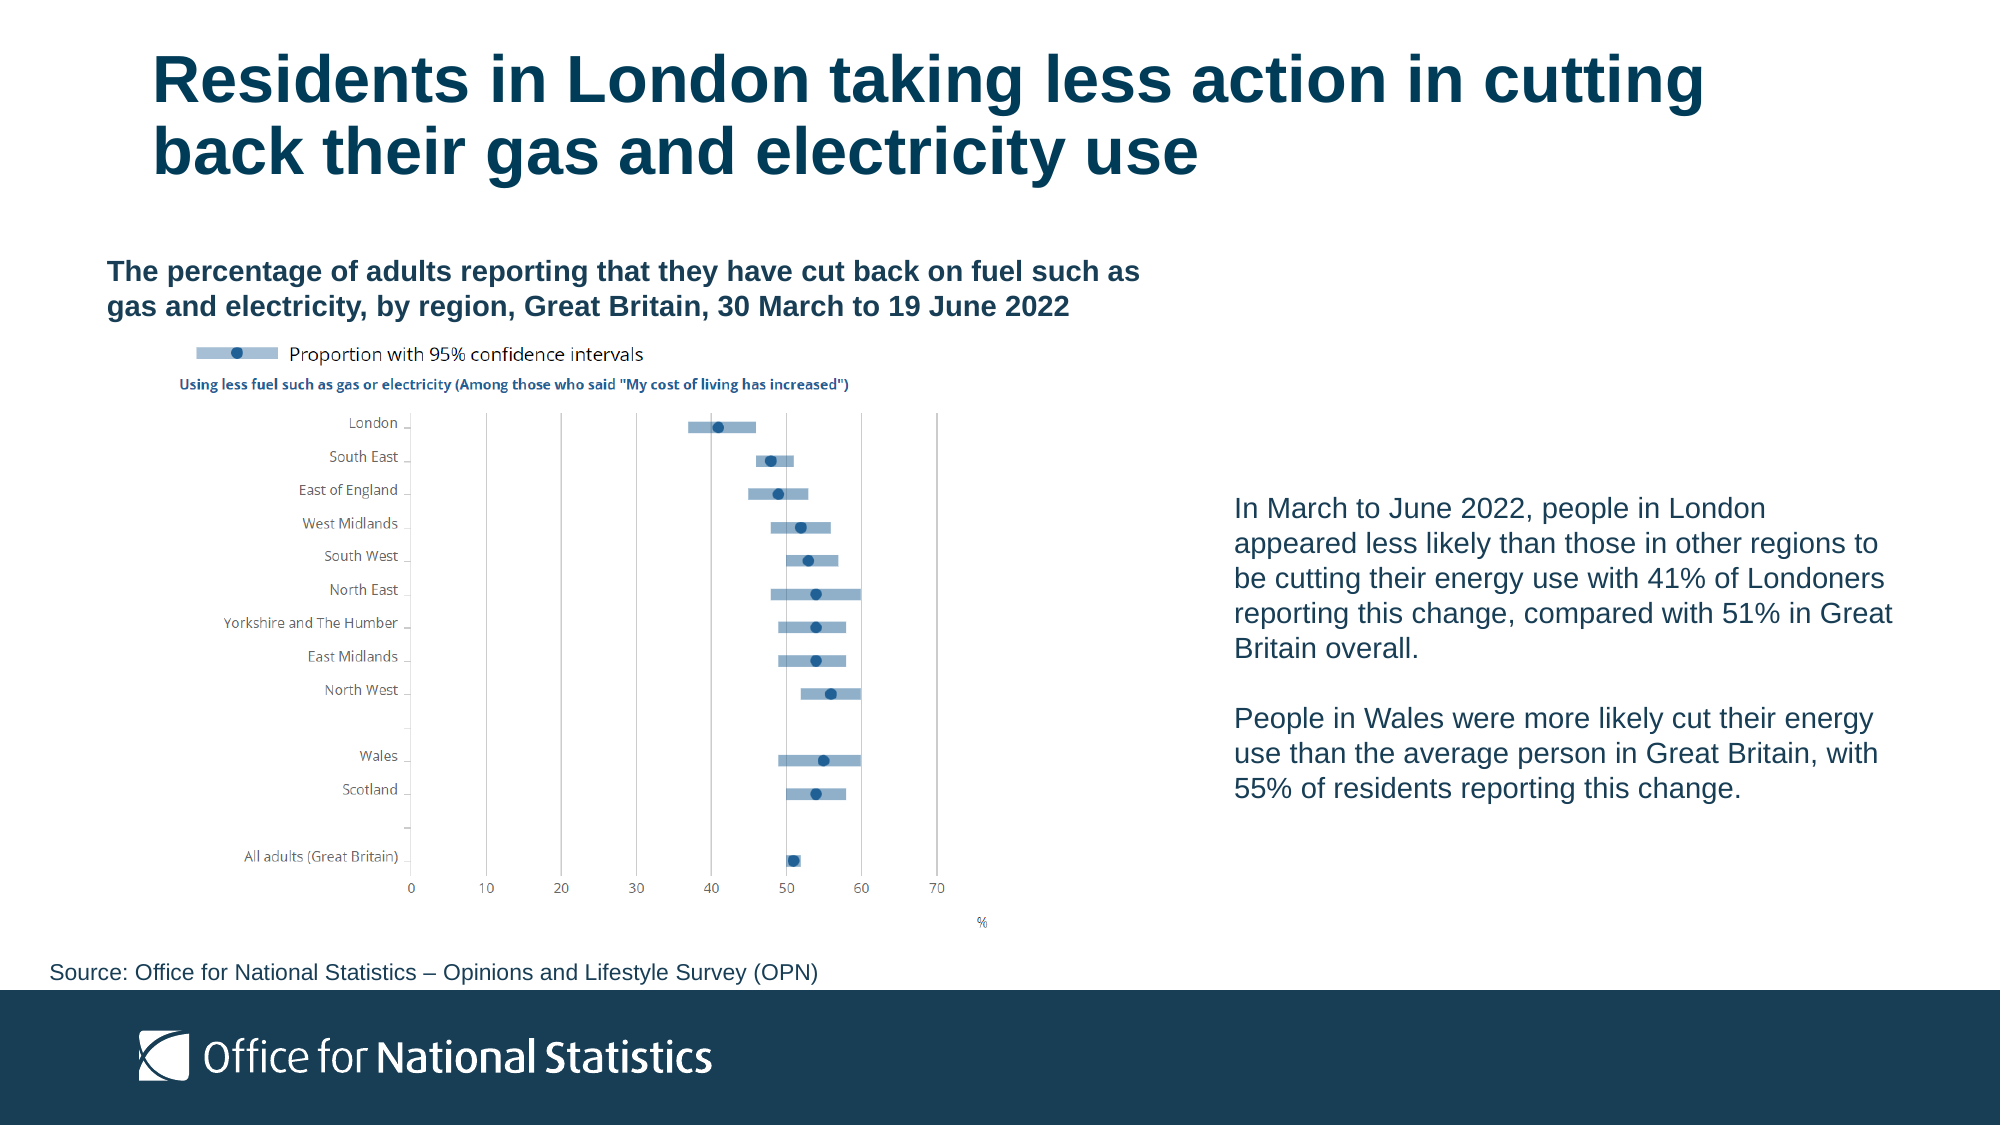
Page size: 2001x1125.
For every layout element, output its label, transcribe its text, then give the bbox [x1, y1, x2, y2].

text_box In March to June 2022, people in London appeared less likely than those in other regions to be cutting their energy use with 41% of Londoners reporting this change, compared with 51% in Great Britain overall. People in Wales were more likely cut their energy use than the average person in Great Britain, with 55% of residents reporting this change. [1219, 482, 1912, 816]
text_box The percentage of adults reporting that they have cut back on fuel such as gas and electricity, by region, Great Britain, 30 March to 19 June 2022 [106, 243, 1189, 330]
title Residents in London taking less action in cutting back their gas and electricity use [137, 37, 1863, 198]
text_box Source: Office for National Statistics – Opinions and Lifestyle Survey (OPN) [49, 949, 858, 993]
picture [153, 329, 1016, 934]
